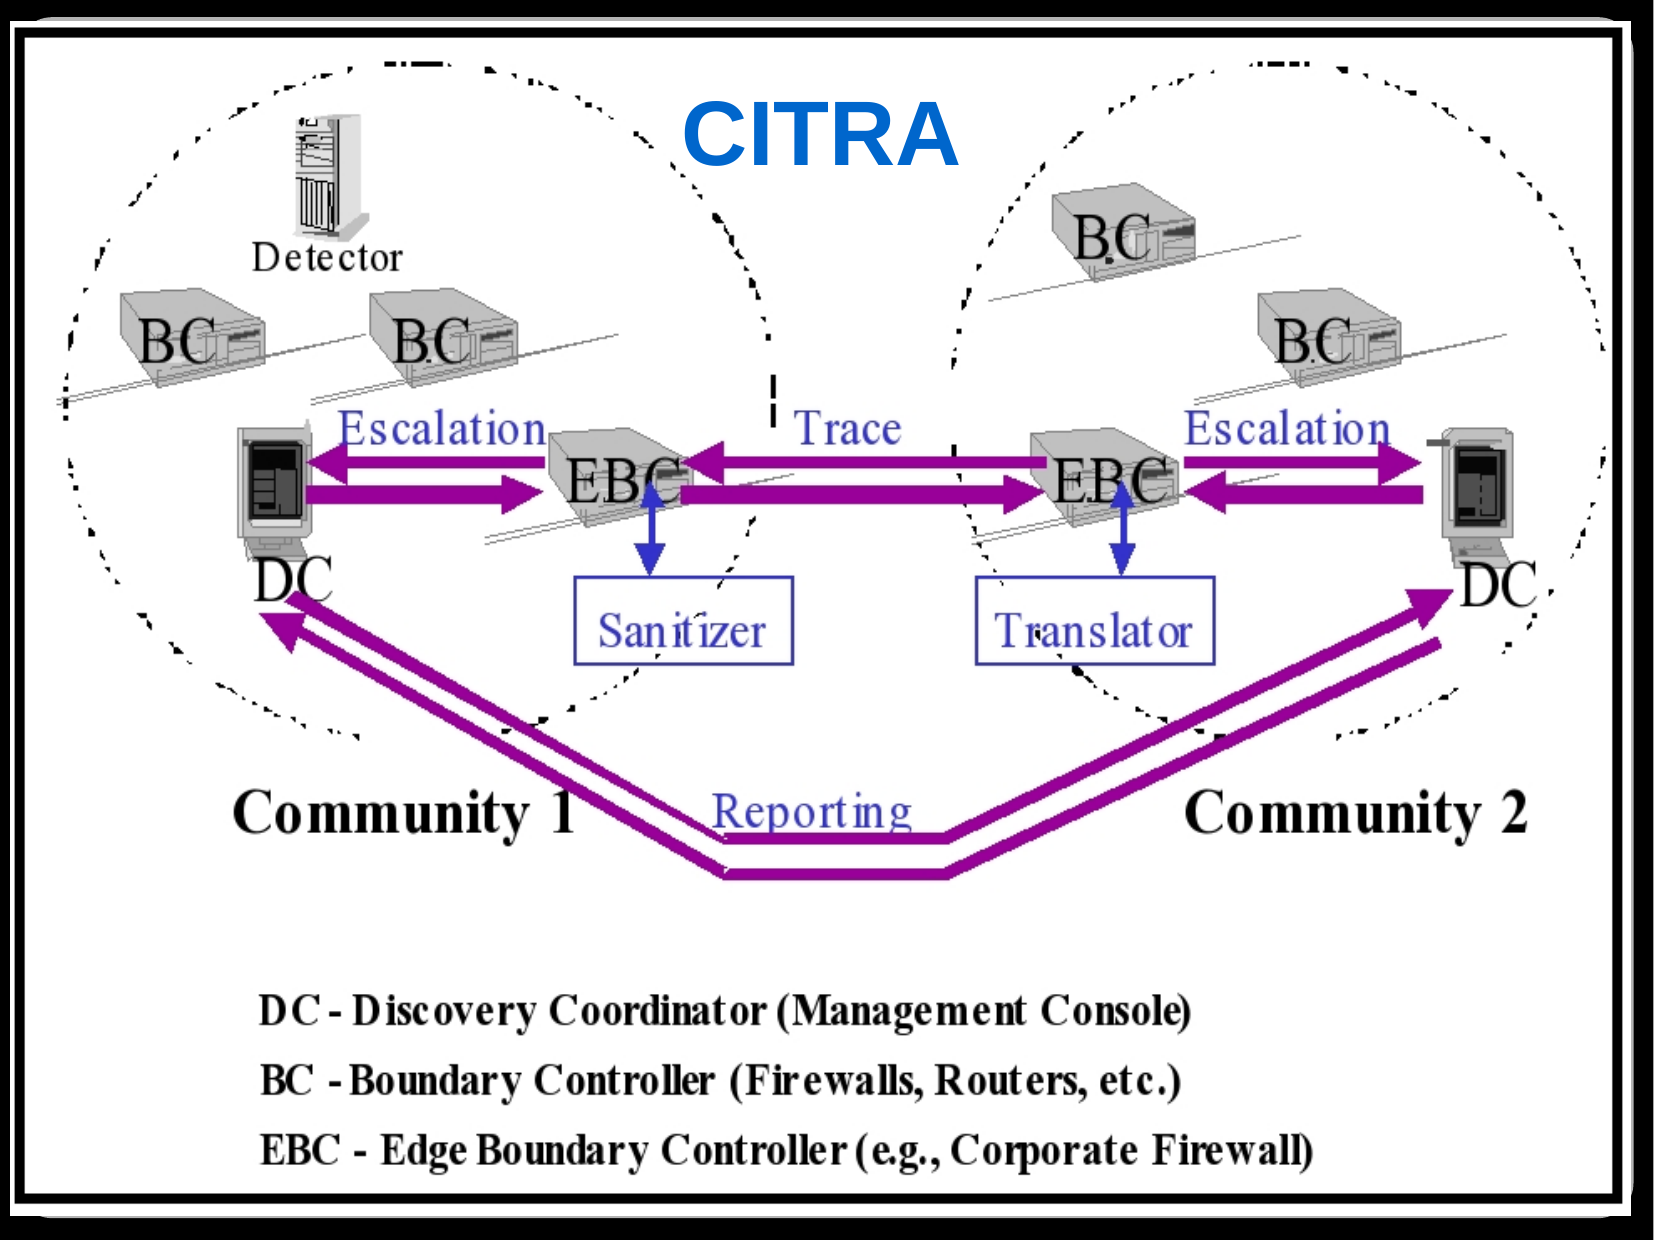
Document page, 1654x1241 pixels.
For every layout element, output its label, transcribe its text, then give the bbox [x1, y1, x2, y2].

title CITRA [67, 54, 1577, 213]
picture [10, 21, 1631, 1216]
